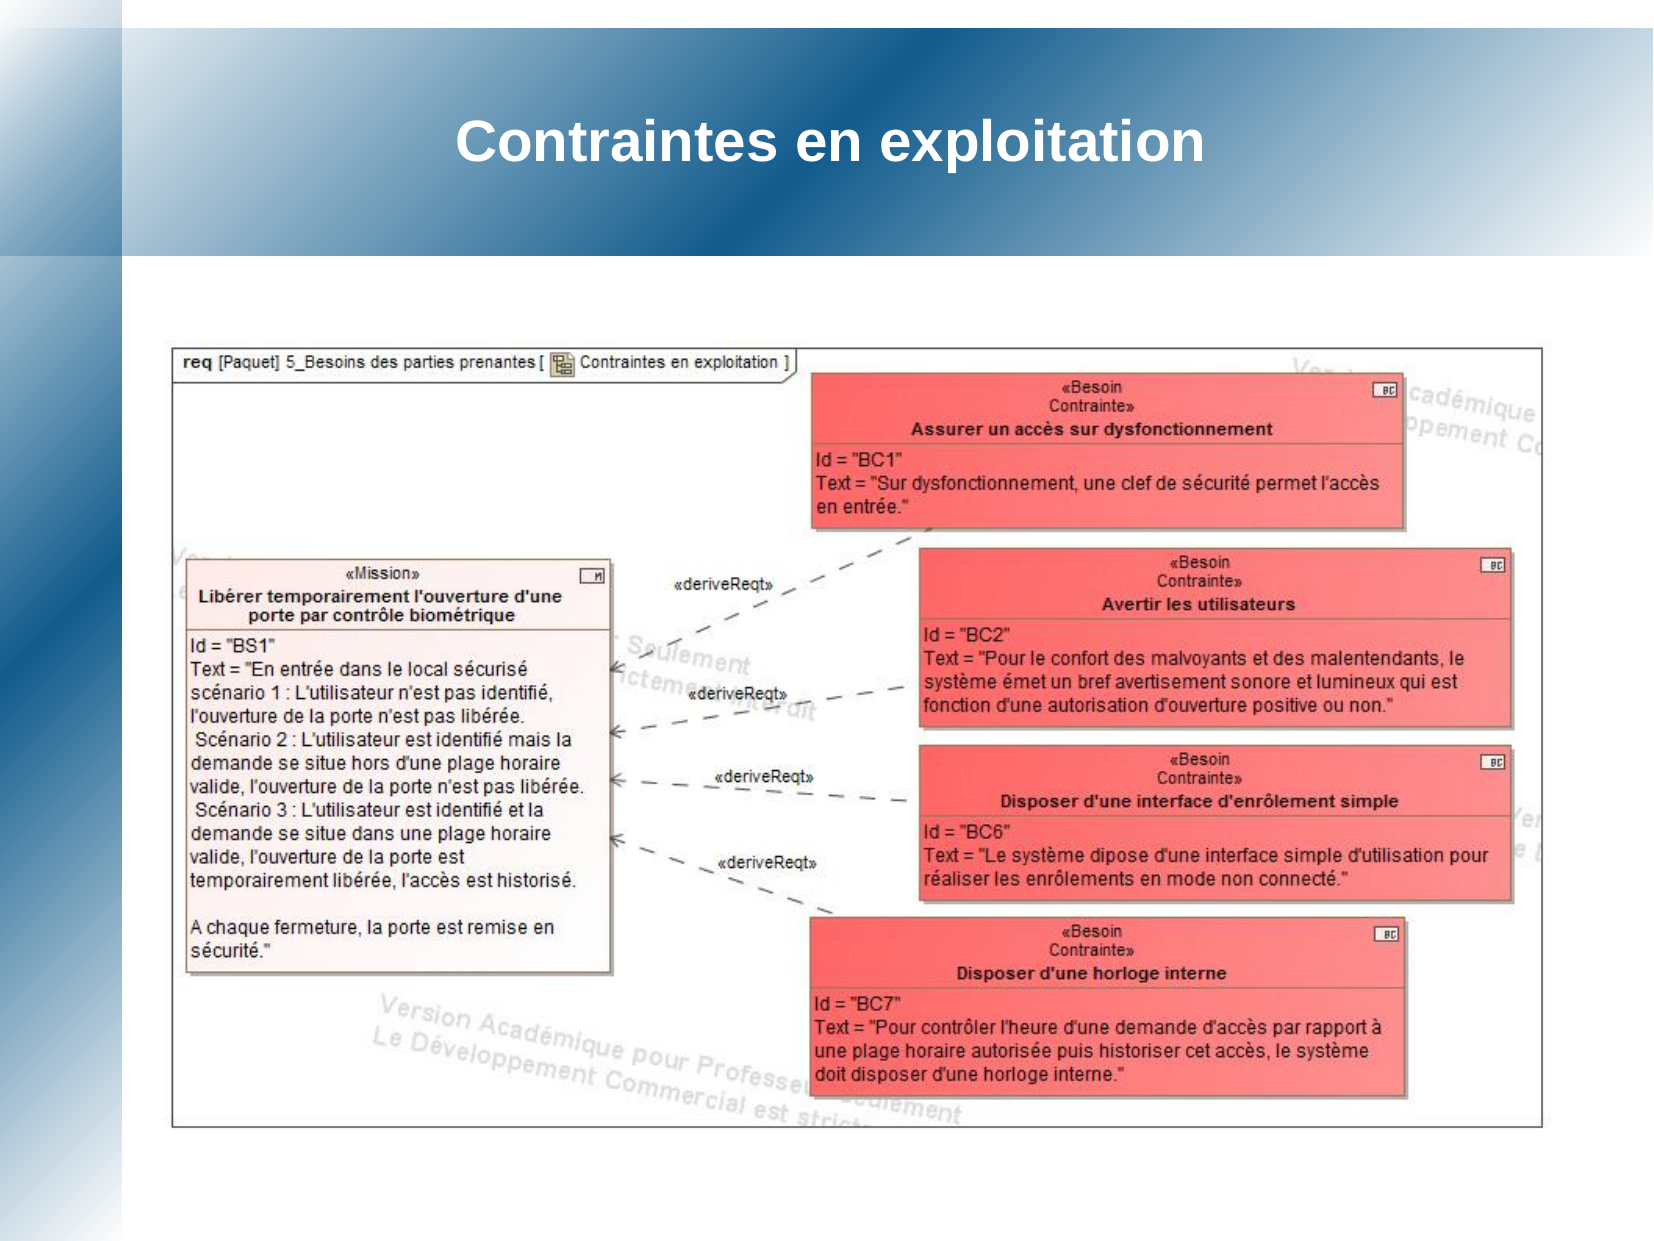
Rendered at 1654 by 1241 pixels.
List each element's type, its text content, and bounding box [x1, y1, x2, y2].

title Contraintes en exploitation [125, 45, 1537, 238]
subtitle [127, 323, 1603, 1167]
